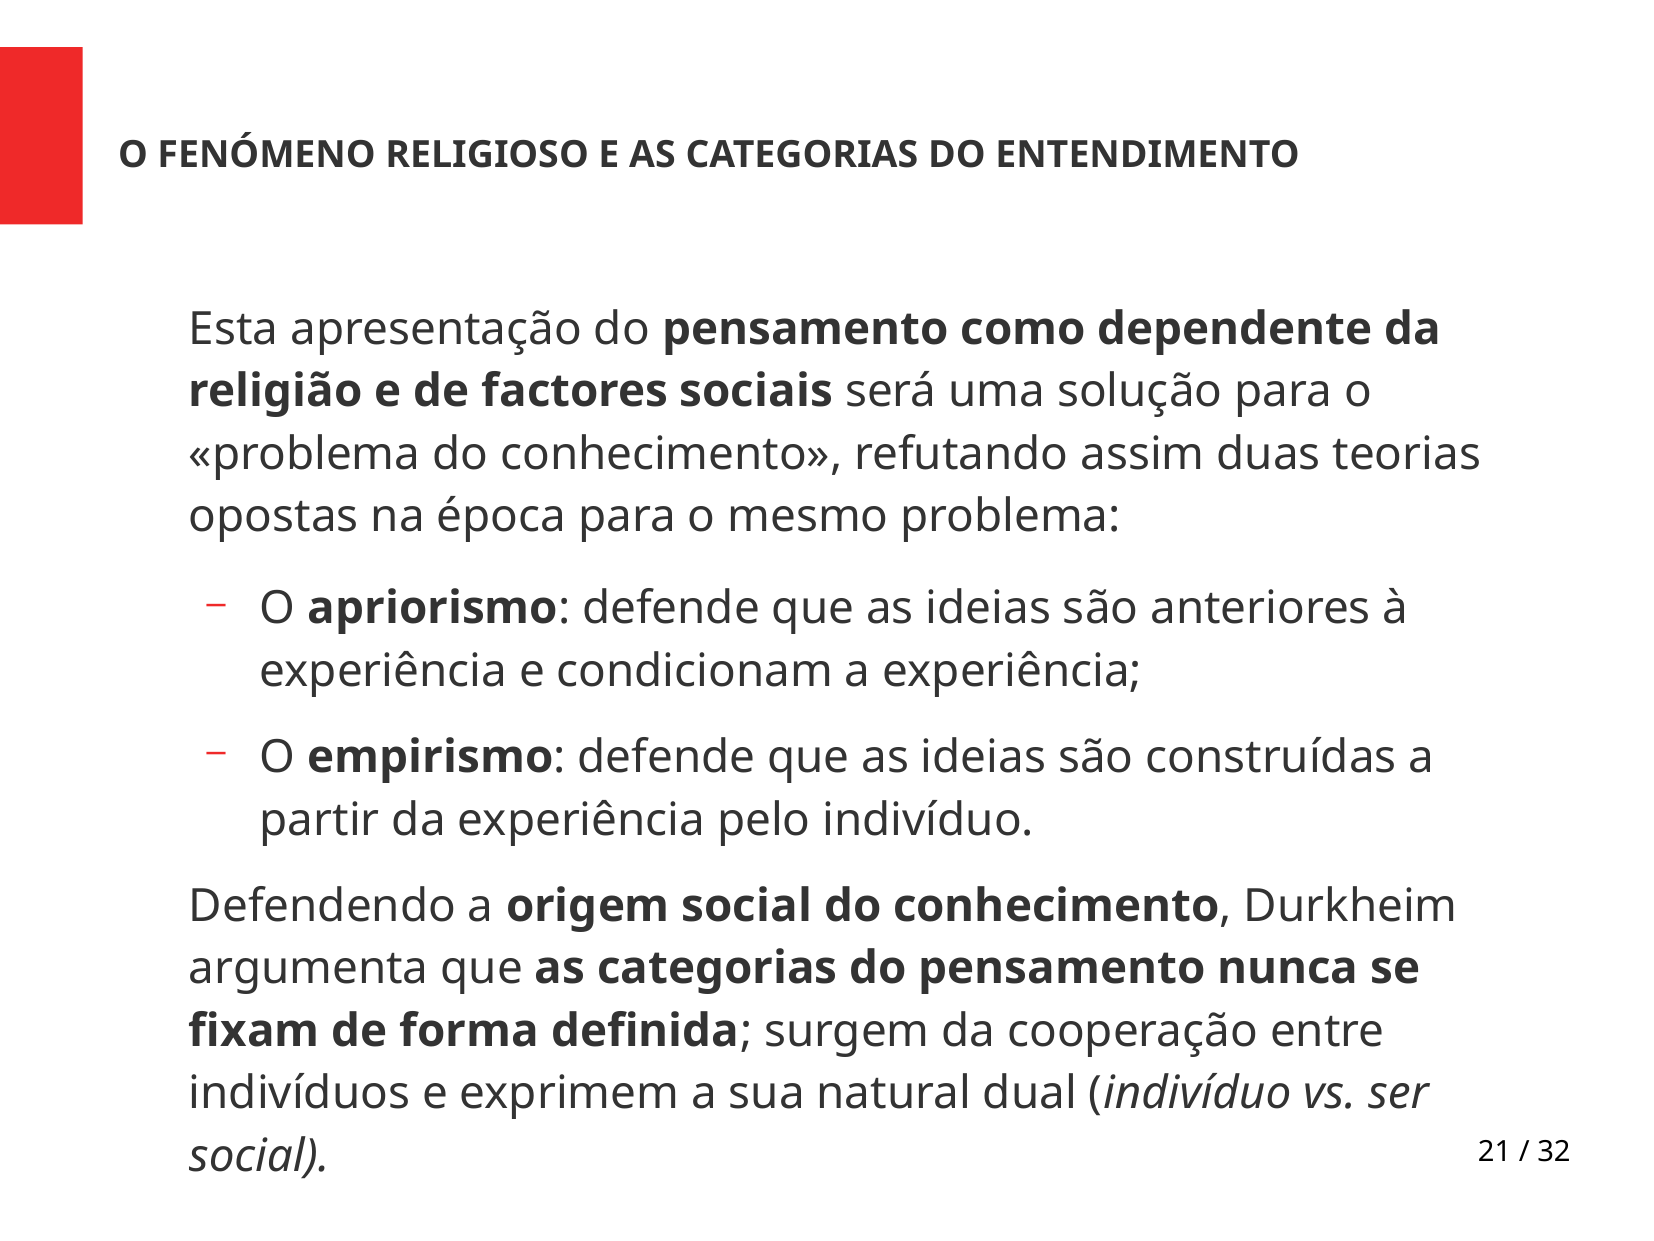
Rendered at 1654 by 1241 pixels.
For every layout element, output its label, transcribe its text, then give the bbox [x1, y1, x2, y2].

list Esta apresentação do pensamento como dependente da religião e de factores sociais será uma solução para o «problema do conhecimento», refutando assim duas teorias opostas na época para o mesmo problema: O apriorismo: defende que as ideias são anteriores à experiência e condicionam a experiência; O empirismo: defende que as ideias são construídas a partir da experiência pelo indivíduo. Defendendo a origem social do conhecimento, Durkheim argumenta que as categorias do pensamento nunca se fixam de forma definida; surgem da cooperação entre indivíduos e exprimem a sua natural dual (indivíduo vs. ser social). [118, 295, 1536, 1015]
title O FENÓMENO RELIGIOSO E AS CATEGORIAS DO ENTENDIMENTO [118, 49, 1571, 257]
